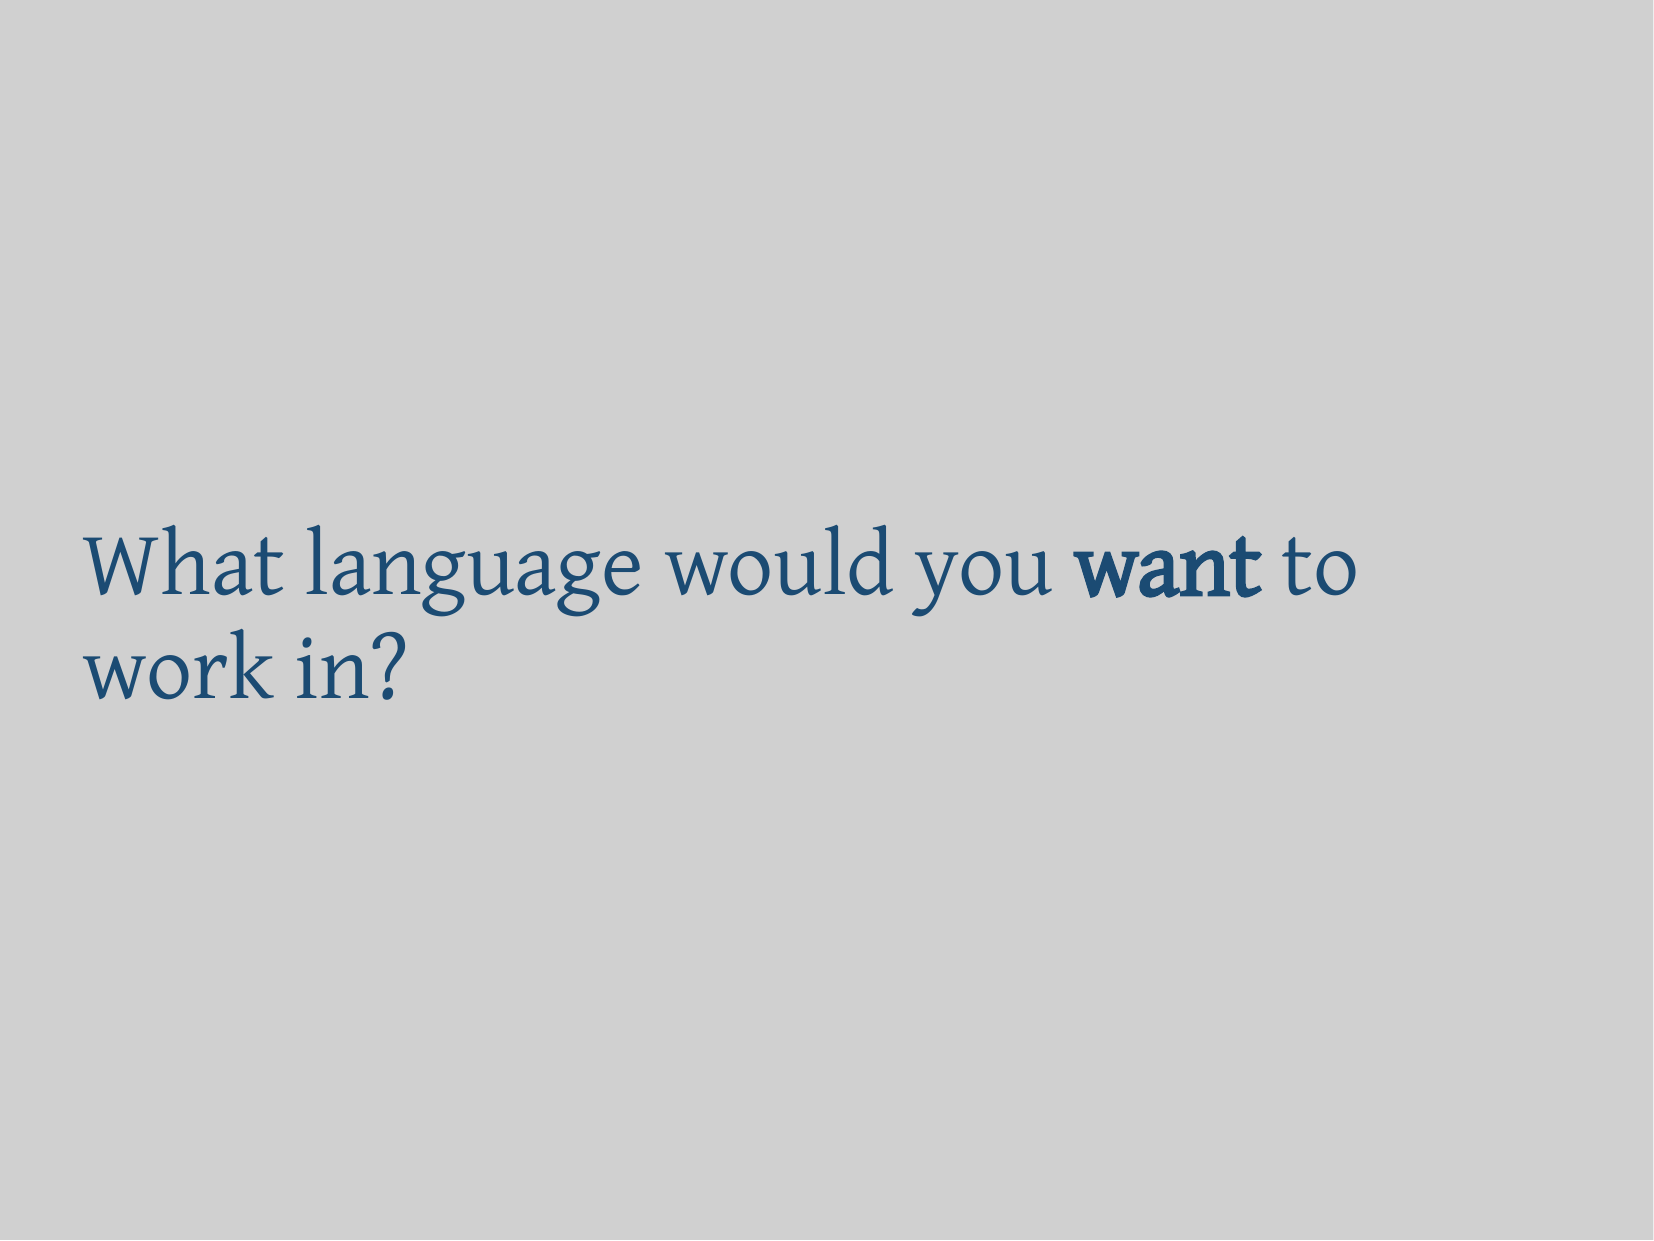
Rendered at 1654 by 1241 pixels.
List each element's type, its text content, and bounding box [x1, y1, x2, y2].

title What language would you want to work in? [82, 515, 1571, 725]
